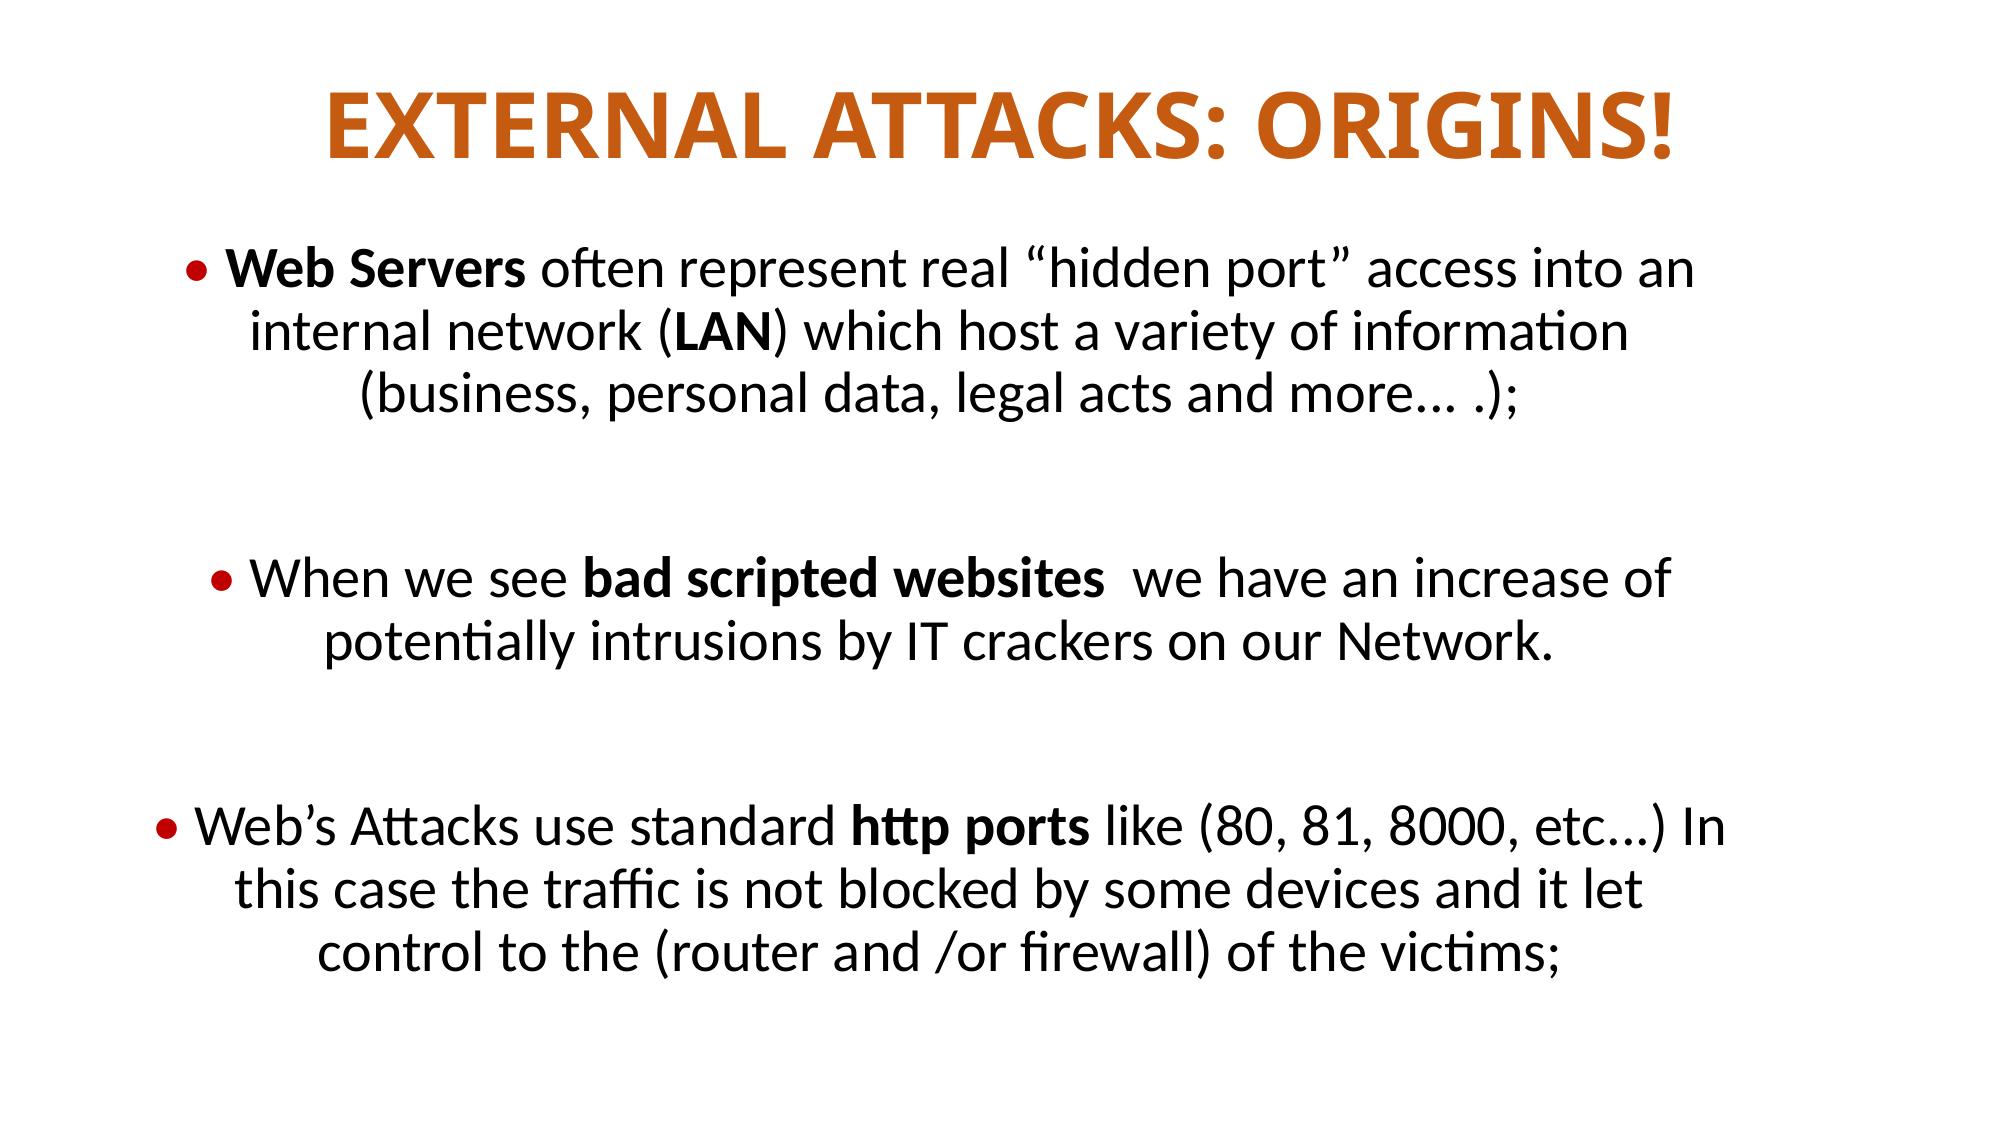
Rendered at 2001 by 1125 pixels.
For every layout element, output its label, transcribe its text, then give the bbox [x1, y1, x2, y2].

list • Web Servers often represent real “hidden port” access into an internal network (LAN) which host a variety of information (business, personal data, legal acts and more... .); • When we see bad scripted websites we have an increase of potentially intrusions by IT crackers on our Network. • Web’s Attacks use standard http ports like (80, 81, 8000, etc...) In this case the traffic is not blocked by some devices and it let control to the (router and /or firewall) of the victims; [137, 229, 1754, 1012]
title EXTERNAL ATTACKS: ORIGINS! [137, 59, 1863, 278]
